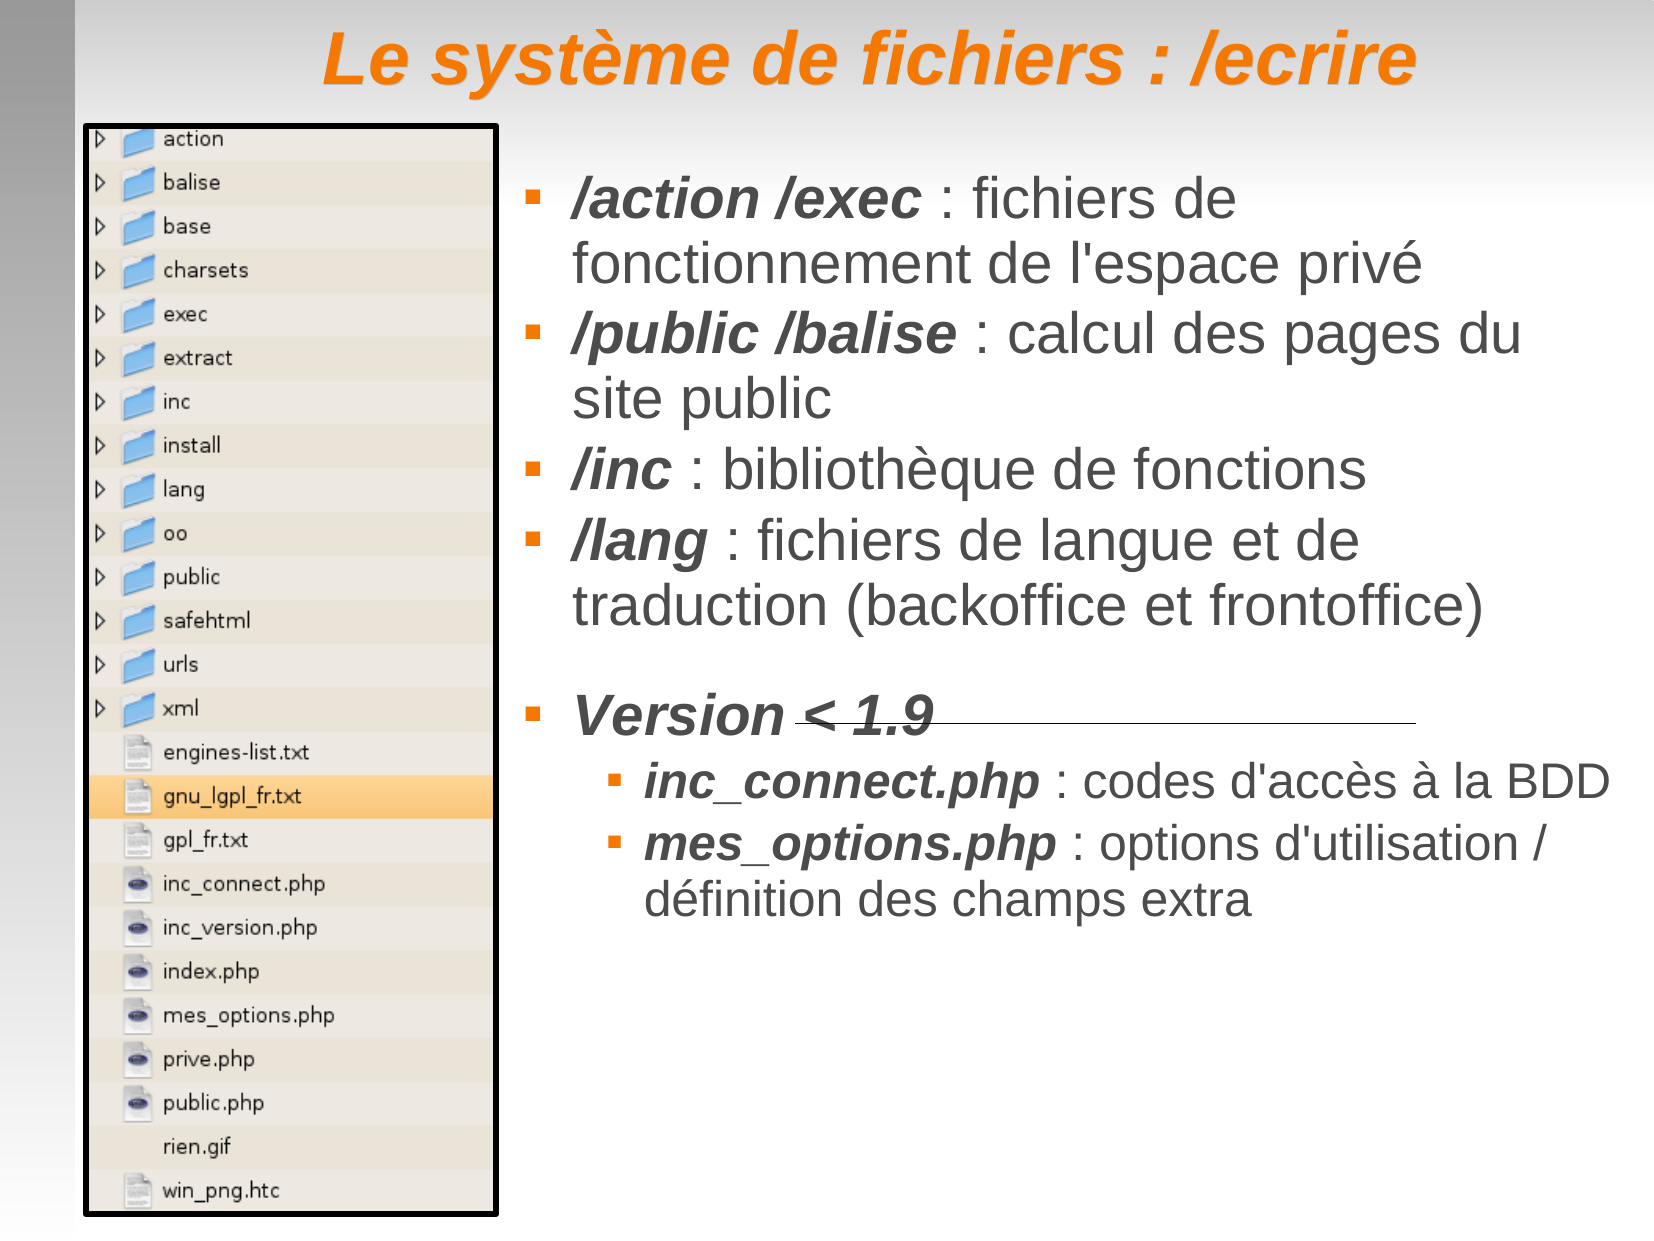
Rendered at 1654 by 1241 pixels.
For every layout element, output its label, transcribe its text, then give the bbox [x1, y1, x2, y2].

picture [88, 128, 494, 1212]
list /action /exec : fichiers de fonctionnement de l'espace privé /public /balise : calcul des pages du site public /inc : bibliothèque de fonctions /lang : fichiers de langue et de traduction (backoffice et frontoffice) Version < 1.9 inc_connect.php : codes d'accès à la BDD mes_options.php : options d'utilisation / définition des champs extra [499, 165, 1618, 1199]
title Le système de fichiers : /ecrire [118, 0, 1625, 109]
